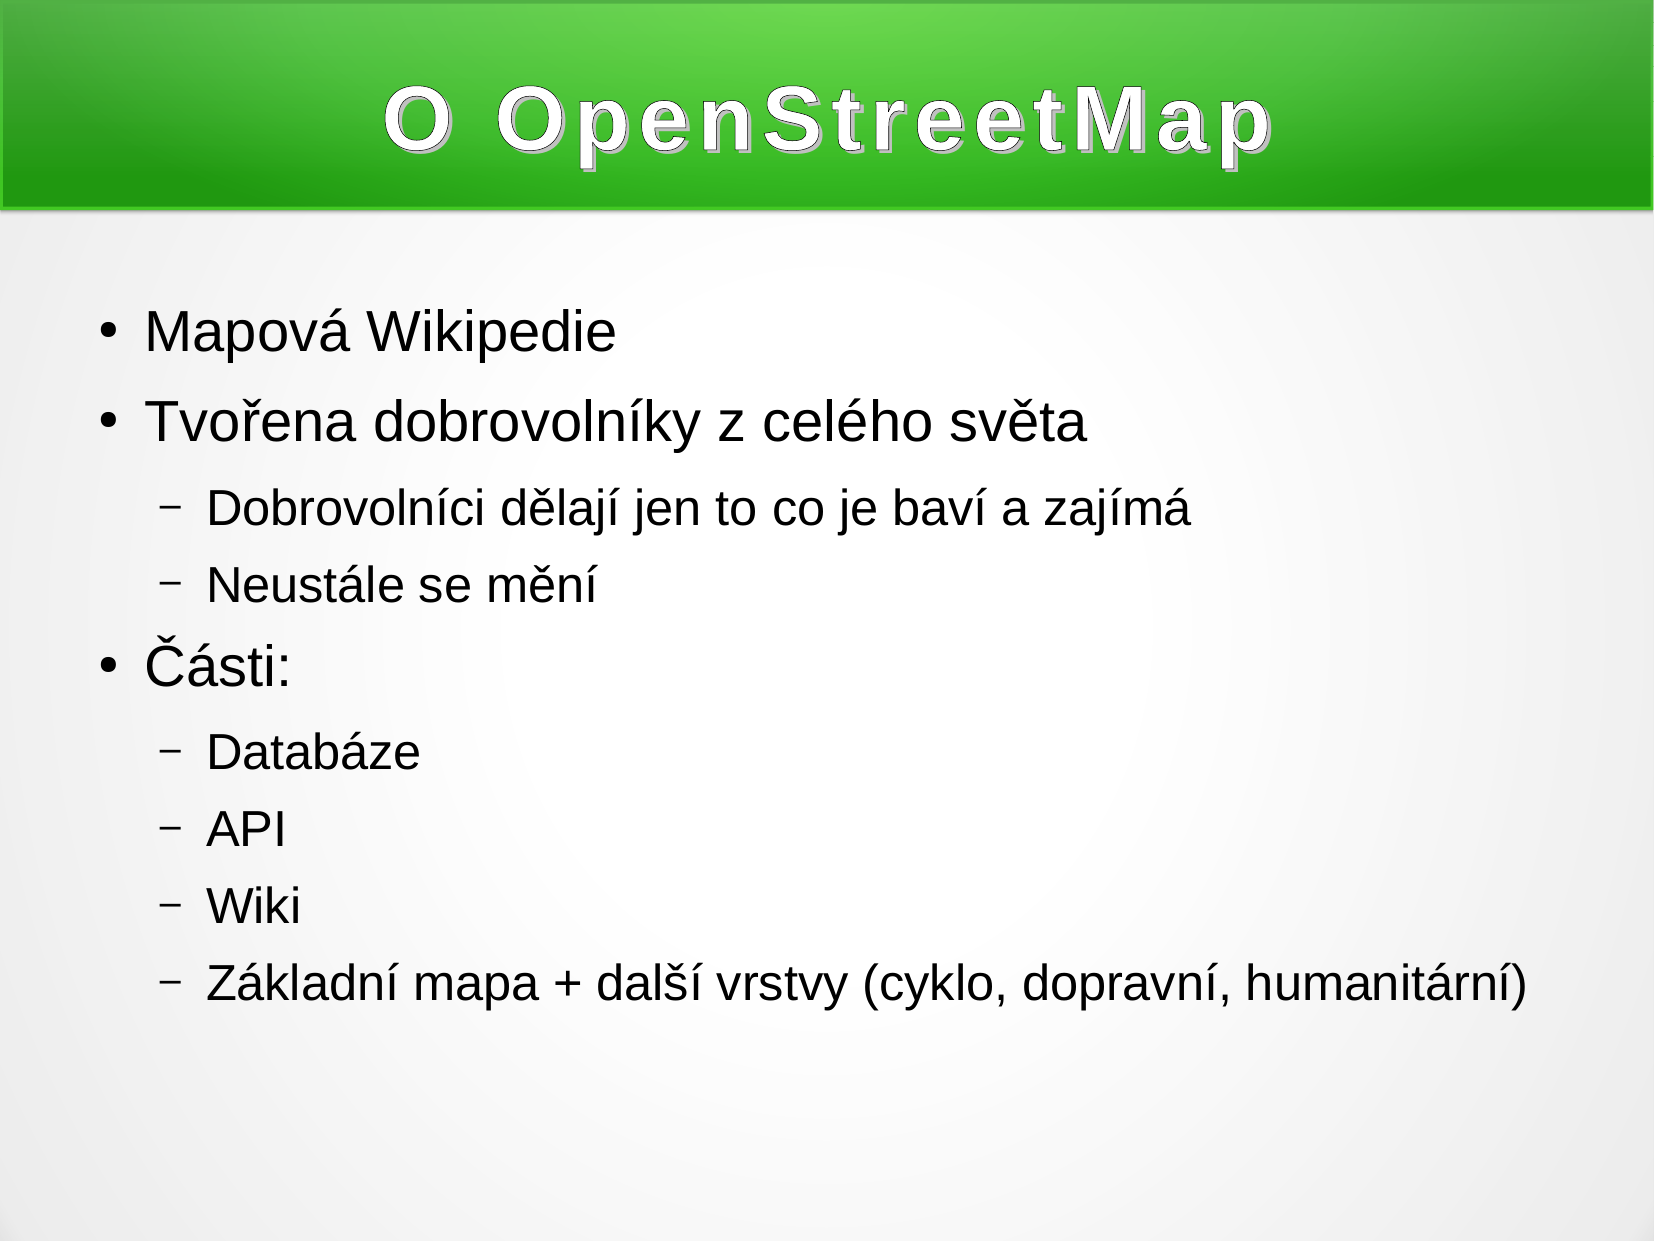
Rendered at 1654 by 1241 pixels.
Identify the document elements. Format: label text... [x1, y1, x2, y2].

list Mapová Wikipedie Tvořena dobrovolníky z celého světa Dobrovolníci dělají jen to co je baví a zajímá Neustále se mění Části: Databáze API Wiki Základní mapa + další vrstvy (cyklo, dopravní, humanitární) [82, 299, 1571, 1019]
title O OpenStreetMap [82, 47, 1571, 189]
